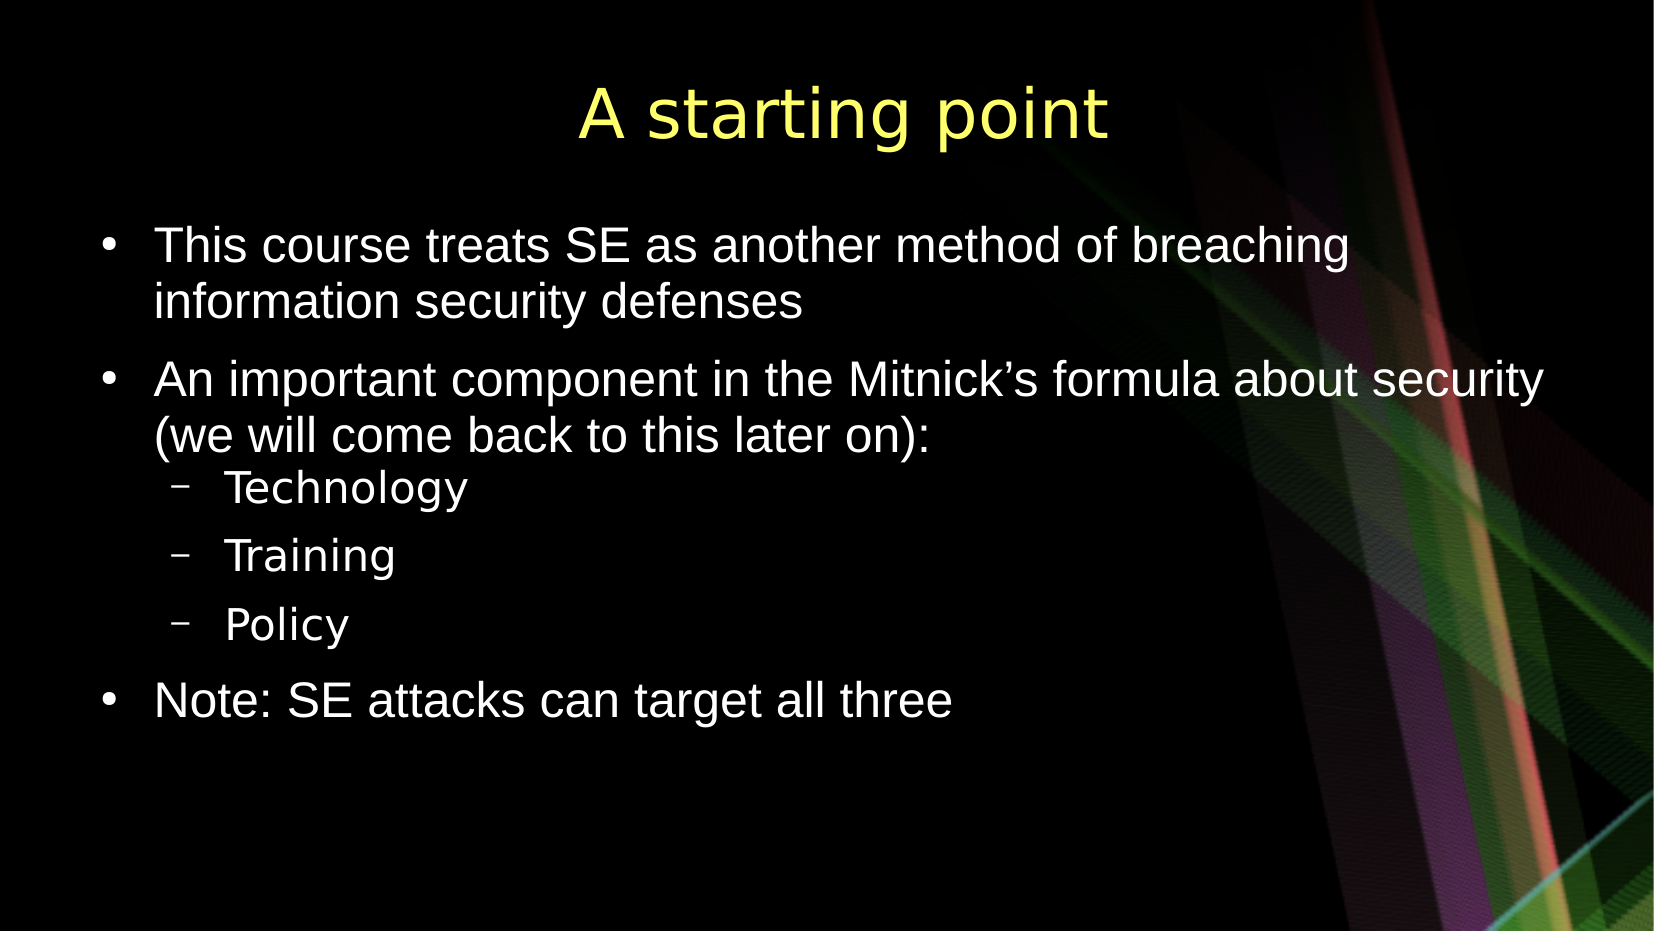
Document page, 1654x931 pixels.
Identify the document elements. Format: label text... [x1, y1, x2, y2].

title A starting point [82, 37, 1607, 193]
list This course treats SE as another method of breaching information security defenses An important component in the Mitnick’s formula about security (we will come back to this later on): Technology Training Policy Note: SE attacks can target all three [82, 217, 1607, 898]
picture [0, 0, 1654, 931]
